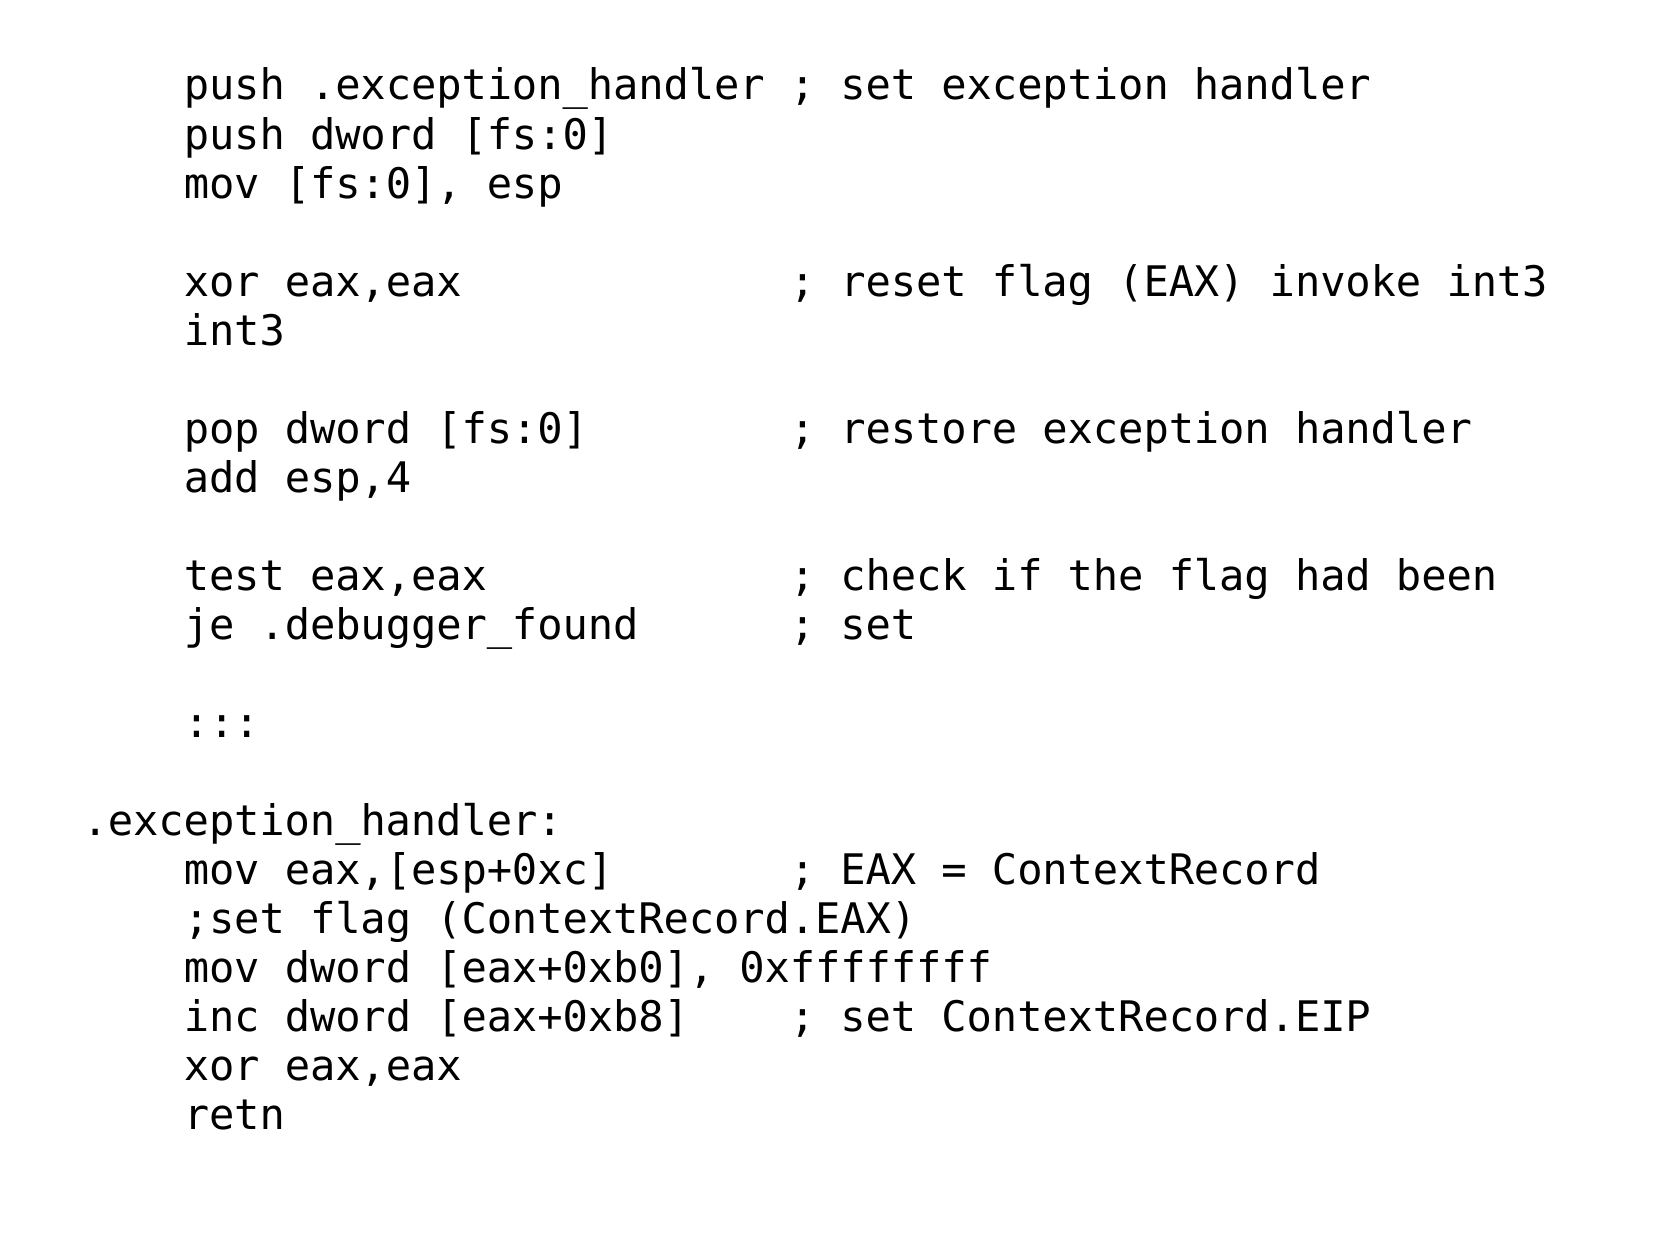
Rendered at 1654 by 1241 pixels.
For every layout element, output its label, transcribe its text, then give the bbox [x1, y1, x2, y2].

list push .exception_handler ; set exception handler push dword [fs:0] mov [fs:0], esp xor eax,eax ; reset flag (EAX) invoke int3 int3 pop dword [fs:0] ; restore exception handler add esp,4 test eax,eax ; check if the flag had been je .debugger_found ; set ::: .exception_handler: mov eax,[esp+0xc] ; EAX = ContextRecord ;set flag (ContextRecord.EAX) mov dword [eax+0xb0], 0xffffffff inc dword [eax+0xb8] ; set ContextRecord.EIP xor eax,eax retn [82, 61, 1571, 1163]
